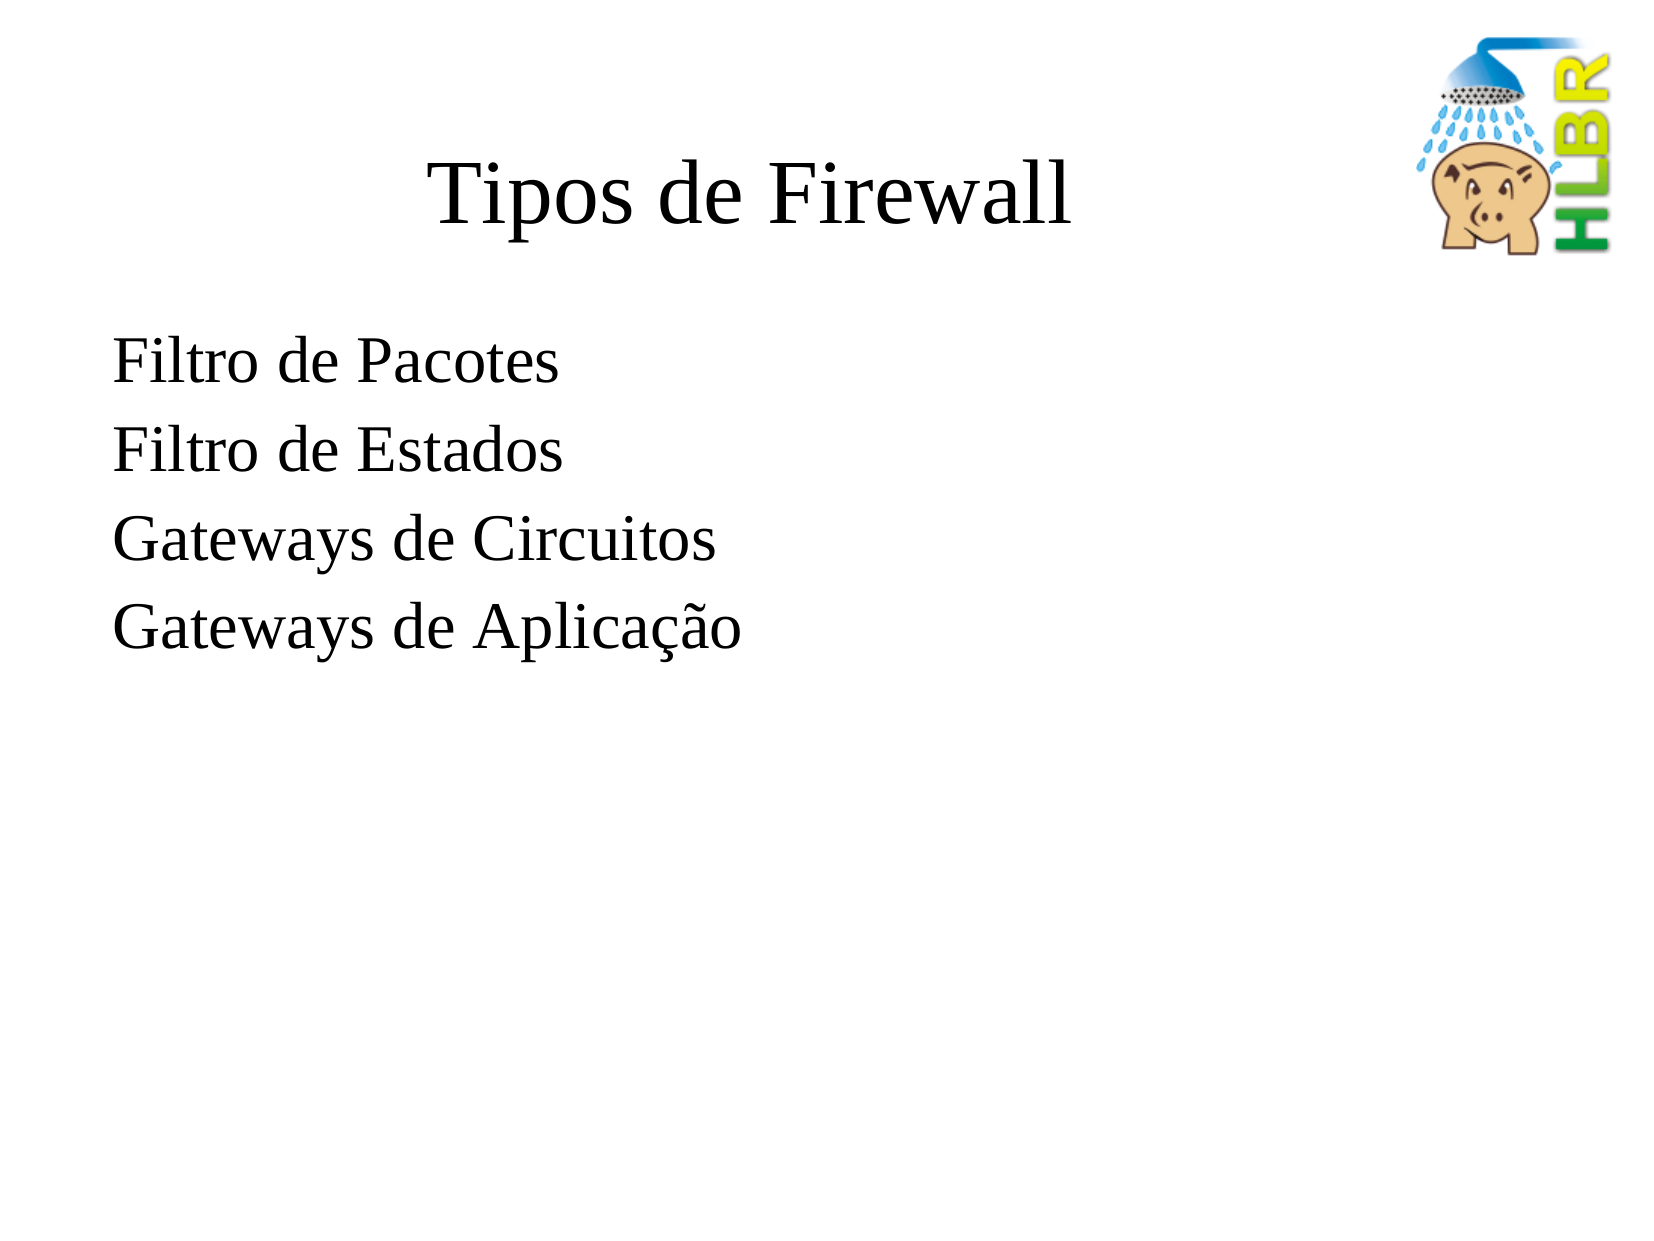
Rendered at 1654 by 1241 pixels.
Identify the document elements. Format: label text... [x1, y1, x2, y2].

list Filtro de Pacotes Filtro de Estados Gateways de Circuitos Gateways de Aplicação [112, 324, 1388, 1020]
picture [1416, 37, 1612, 260]
title Tipos de Firewall [112, 76, 1388, 312]
